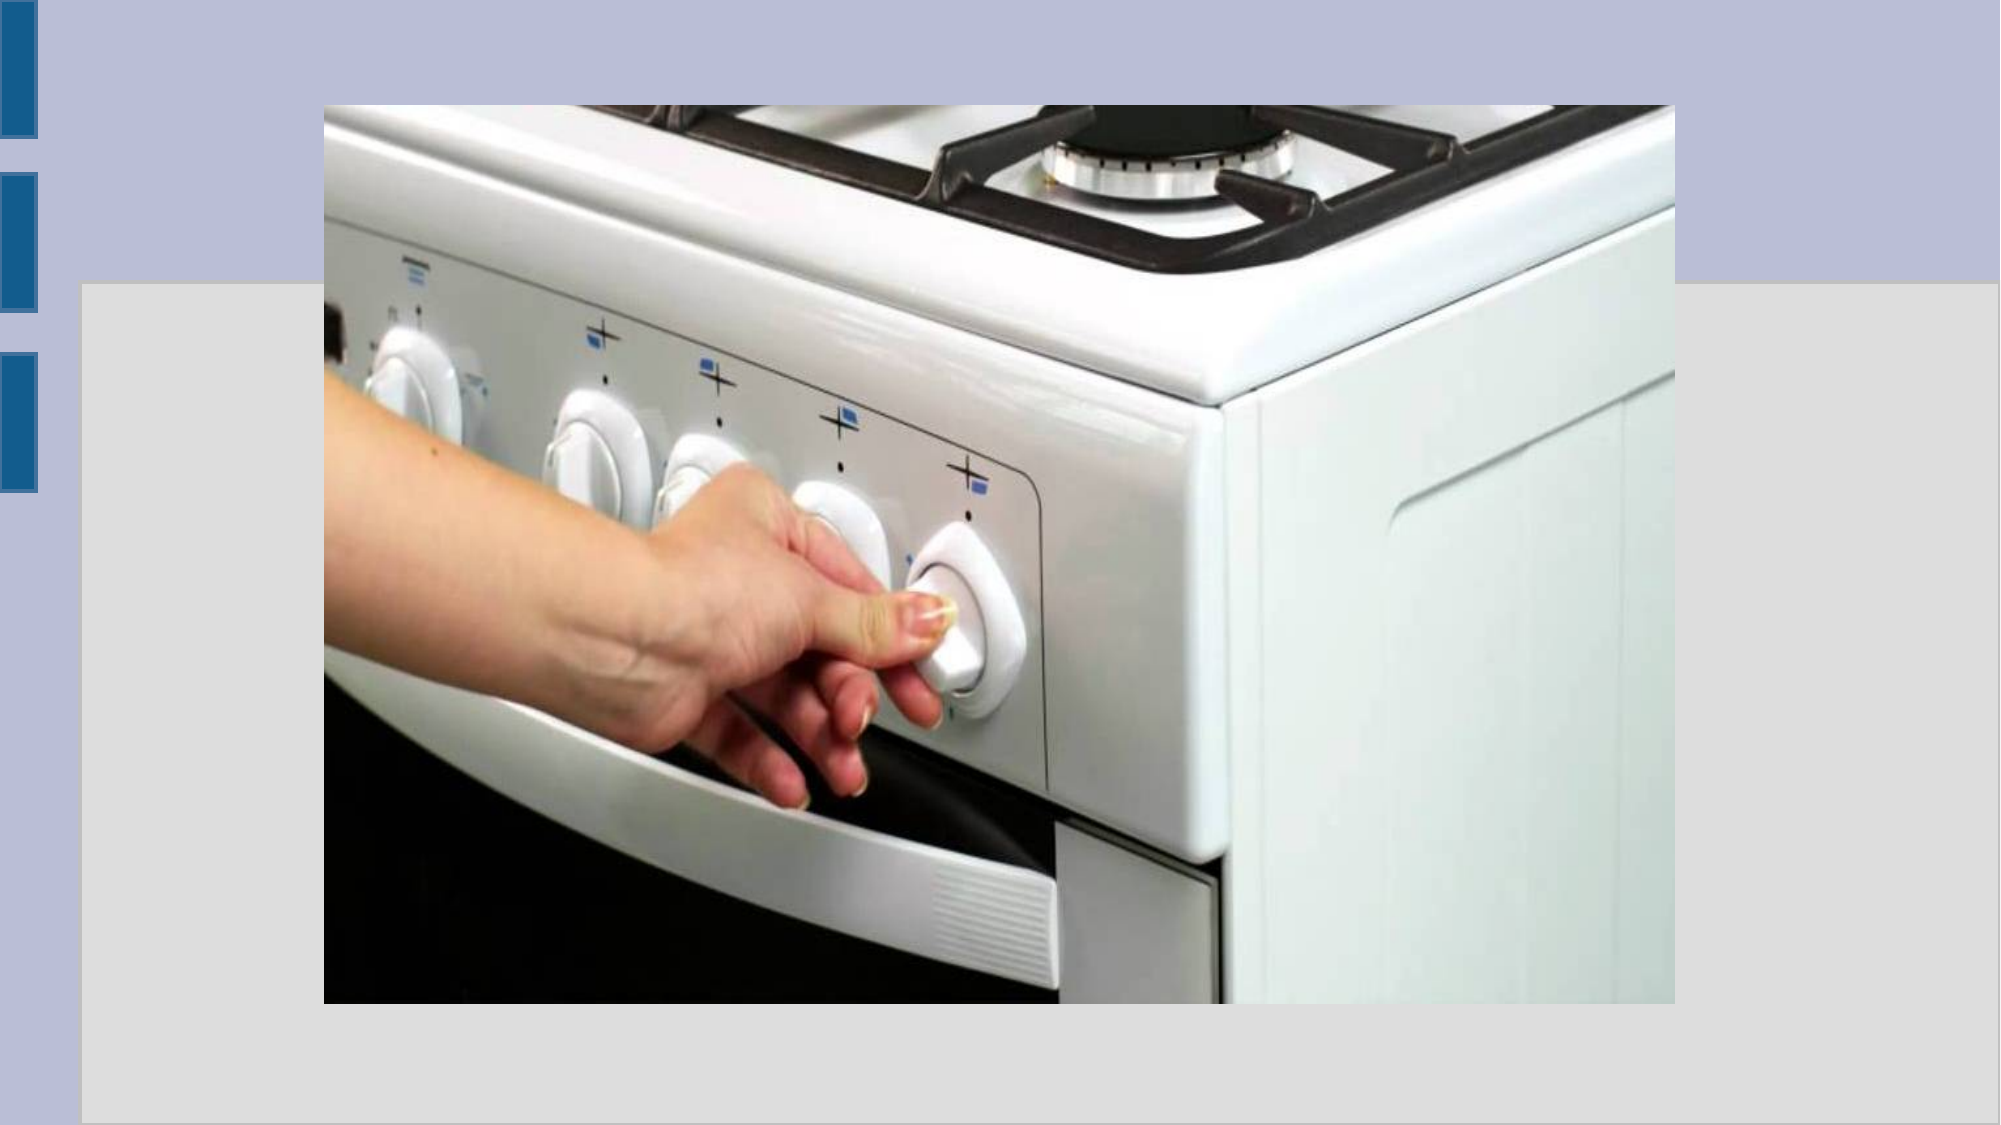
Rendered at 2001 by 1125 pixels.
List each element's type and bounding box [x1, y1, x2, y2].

picture [324, 105, 1675, 1004]
